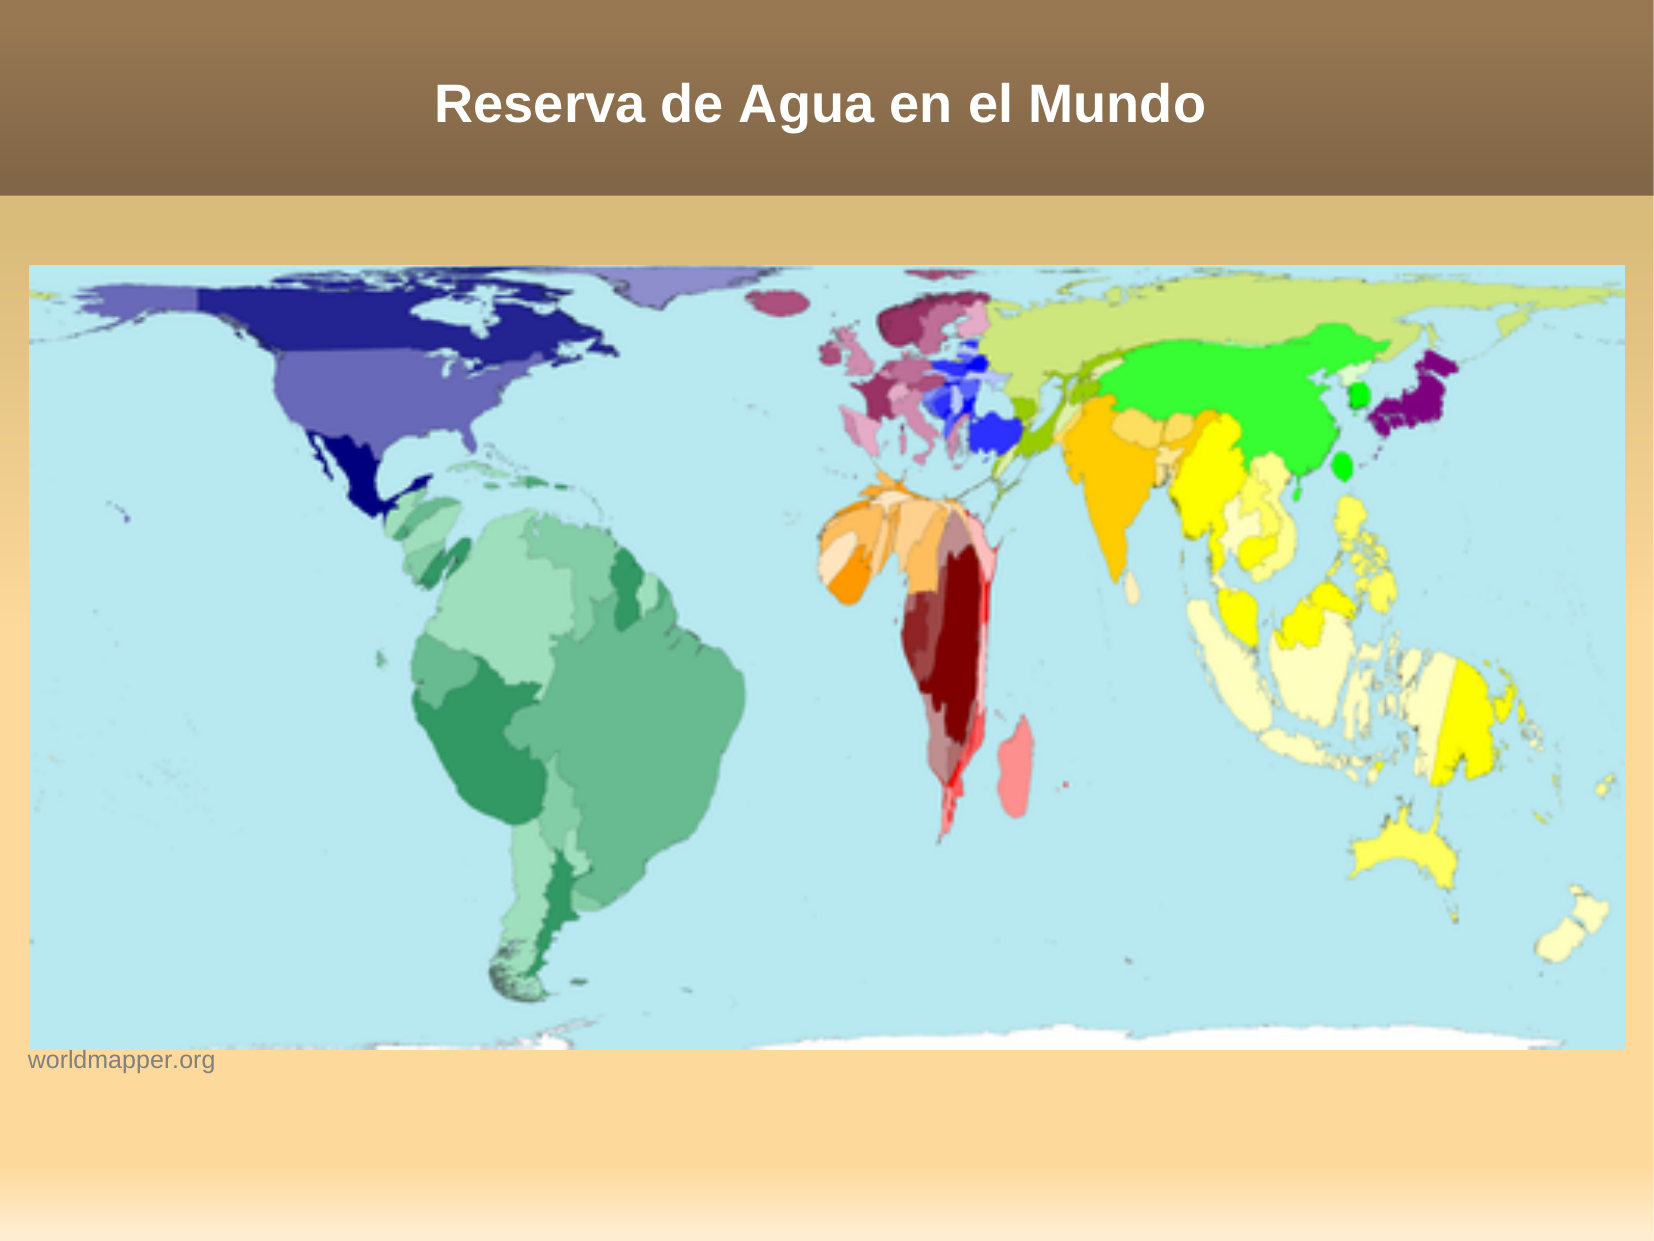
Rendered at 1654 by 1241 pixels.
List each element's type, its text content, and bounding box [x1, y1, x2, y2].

picture [0, 0, 1654, 1241]
text_box worldmapper.org [27, 1045, 214, 1074]
title Reserva de Agua en el Mundo [76, 0, 1565, 208]
